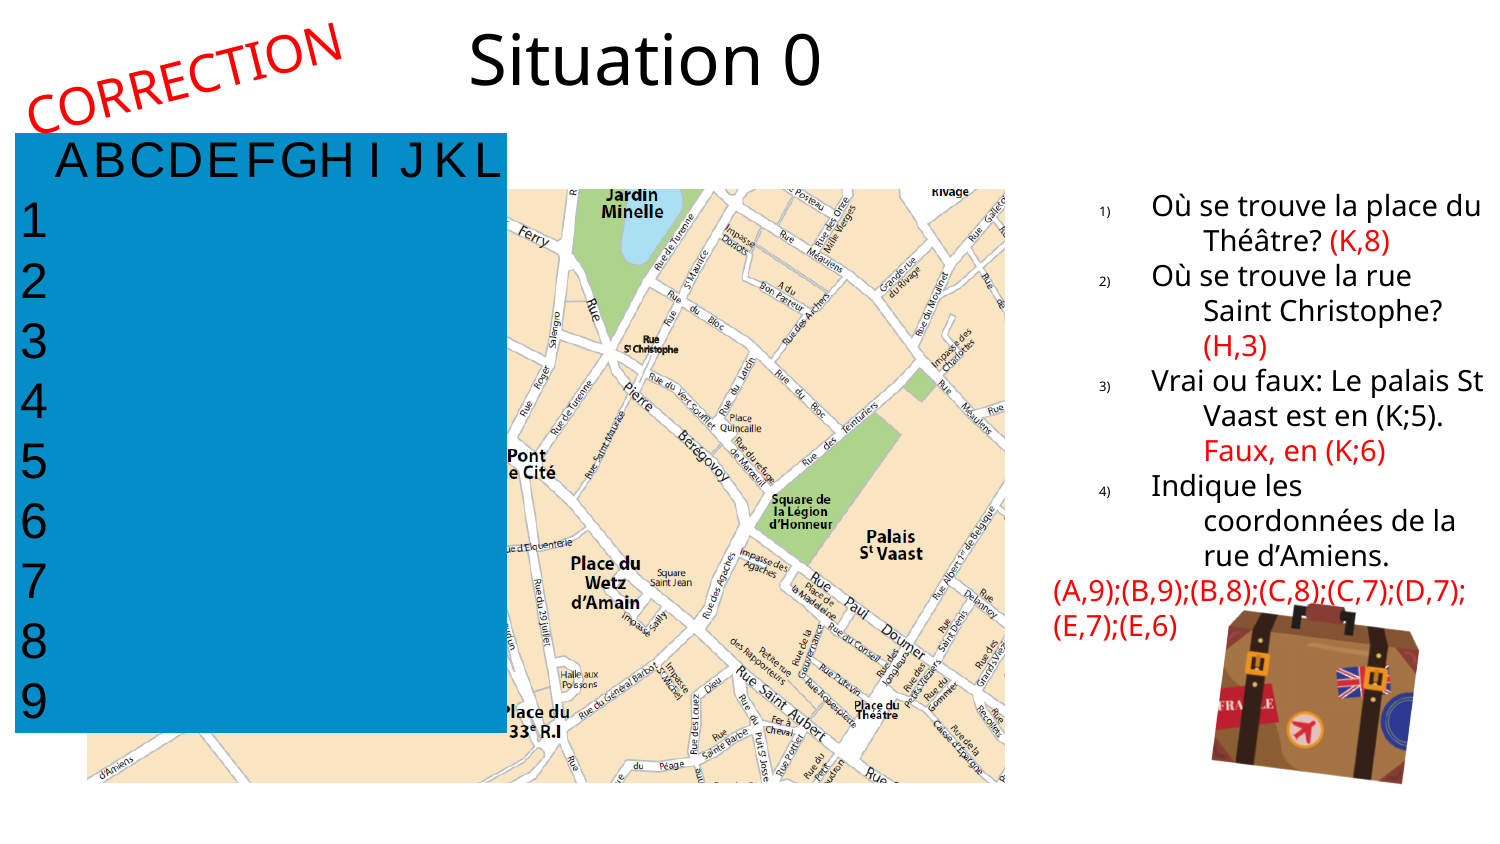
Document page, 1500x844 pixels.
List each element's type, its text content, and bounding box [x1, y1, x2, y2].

table_cell [242, 553, 280, 613]
table_cell [128, 253, 166, 313]
table_cell [280, 613, 318, 673]
table_cell [280, 553, 318, 613]
table_cell [318, 673, 356, 733]
table_cell [91, 553, 128, 613]
table_cell [431, 553, 469, 613]
table_cell 8 [15, 613, 53, 673]
table_cell [393, 433, 431, 493]
table_header K [431, 133, 469, 193]
table_cell [318, 373, 356, 433]
table_cell [469, 613, 507, 673]
table_cell [318, 553, 356, 613]
table_cell [280, 313, 318, 373]
table_header B [101, 161, 118, 173]
table_cell [166, 313, 204, 373]
table_cell [166, 553, 204, 613]
table_cell [280, 493, 318, 553]
table_header J [393, 133, 431, 193]
table_cell [242, 193, 280, 253]
table_cell [356, 313, 393, 373]
table_cell [393, 553, 431, 613]
table_cell [431, 373, 469, 433]
table_header A [65, 154, 77, 163]
table_cell [53, 433, 91, 493]
table_header D [166, 133, 204, 193]
table_cell [431, 313, 469, 373]
table_cell [166, 193, 204, 253]
table_cell [431, 493, 469, 553]
table_cell [166, 373, 204, 433]
table_cell 3 [15, 313, 53, 373]
table_cell [356, 433, 393, 493]
table_cell [393, 493, 431, 553]
table_header H [318, 133, 356, 193]
table_cell [356, 613, 393, 673]
table_cell [356, 373, 393, 433]
table_header E [204, 133, 242, 193]
table_cell [431, 613, 469, 673]
table_cell [204, 673, 242, 733]
table_cell [280, 673, 318, 733]
table_cell 4 [15, 373, 53, 433]
table_cell [318, 613, 356, 673]
table_cell [53, 613, 91, 673]
table_cell [128, 313, 166, 373]
table_cell [204, 313, 242, 373]
table_cell [393, 373, 431, 433]
table_cell [166, 613, 204, 673]
table_cell [204, 493, 242, 553]
table_cell [469, 373, 507, 433]
table_cell [128, 673, 166, 733]
table_cell [318, 493, 356, 553]
table_cell [128, 433, 166, 493]
table_cell [242, 253, 280, 313]
table_cell [128, 193, 166, 253]
table_header F [242, 133, 280, 193]
table_cell [166, 253, 204, 313]
table_cell [393, 613, 431, 673]
table_cell [469, 193, 507, 253]
table_cell [431, 193, 469, 253]
table_cell [53, 193, 91, 253]
table_header G [280, 133, 318, 193]
table_cell 9 [15, 673, 53, 733]
table_cell 7 [15, 553, 53, 613]
table_cell [204, 193, 242, 253]
table_cell [166, 493, 204, 553]
text_box Où se trouve la place du Théâtre? (K,8) Où se trouve la rue Saint Christophe? (H,3) Vrai ou faux: Le palais St Vaast est en (K;5). Faux, en (K;6) Indique les coordonnées de la rue d’Amiens. (A,9);(B,9);(B,8);(C,8);(C,7);(D,7);(E,7);(E,6) [1038, 172, 1500, 592]
table_cell [469, 313, 507, 373]
table_cell [356, 553, 393, 613]
table_cell [280, 253, 318, 313]
table_cell [393, 313, 431, 373]
table_cell [280, 433, 318, 493]
table_cell [469, 673, 507, 733]
table_cell [356, 493, 393, 553]
table_cell [53, 313, 91, 373]
table_cell [431, 673, 469, 733]
table_cell [242, 433, 280, 493]
table_cell [91, 493, 128, 553]
table_cell [356, 193, 393, 253]
table_cell [91, 613, 128, 673]
table_cell [204, 433, 242, 493]
table_cell 1 [15, 193, 53, 253]
table_cell [318, 253, 356, 313]
table_cell [318, 433, 356, 493]
picture [1172, 556, 1445, 815]
table_cell [318, 313, 356, 373]
table_header B [101, 146, 116, 157]
table_cell [393, 253, 431, 313]
text_box CORRECTION [0, 0, 523, 167]
table_cell [393, 673, 431, 733]
table_cell [280, 193, 318, 253]
table_cell [53, 493, 91, 553]
text_box Situation 0 [453, 0, 1219, 117]
table_cell [469, 493, 507, 553]
table_cell [204, 253, 242, 313]
table_header [15, 140, 53, 193]
table_cell [469, 253, 507, 313]
table_cell [242, 313, 280, 373]
table_header B [91, 141, 128, 193]
table_cell [128, 613, 166, 673]
table_cell 5 [15, 433, 53, 493]
table_cell [280, 373, 318, 433]
table_cell 6 [15, 493, 53, 553]
table_cell [128, 373, 166, 433]
table_cell [53, 253, 91, 313]
table_cell [204, 553, 242, 613]
table_cell [356, 253, 393, 313]
table_cell [91, 253, 128, 313]
table_cell [242, 673, 280, 733]
table_header I [356, 133, 393, 193]
table_cell [393, 193, 431, 253]
table_cell [166, 433, 204, 493]
table_header C [128, 133, 166, 193]
table_cell [469, 433, 507, 493]
table_cell [242, 493, 280, 553]
table_cell [356, 673, 393, 733]
table_cell [53, 373, 91, 433]
table_cell [166, 673, 204, 733]
table_cell [128, 493, 166, 553]
table_cell [242, 613, 280, 673]
table_cell [318, 193, 356, 253]
table_cell [91, 673, 128, 733]
table_cell [242, 373, 280, 433]
table_cell [91, 373, 128, 433]
table_cell [53, 673, 91, 733]
table_header A [53, 150, 91, 193]
table_cell [204, 373, 242, 433]
table_cell [91, 313, 128, 373]
table_header L [469, 133, 507, 193]
table_cell [469, 553, 507, 613]
picture [87, 190, 1005, 783]
table_cell 2 [15, 253, 53, 313]
table_cell [53, 553, 91, 613]
table_cell [91, 433, 128, 493]
table_cell [204, 613, 242, 673]
table_cell [431, 433, 469, 493]
table_cell [91, 193, 128, 253]
table_cell [128, 553, 166, 613]
table_cell [431, 253, 469, 313]
